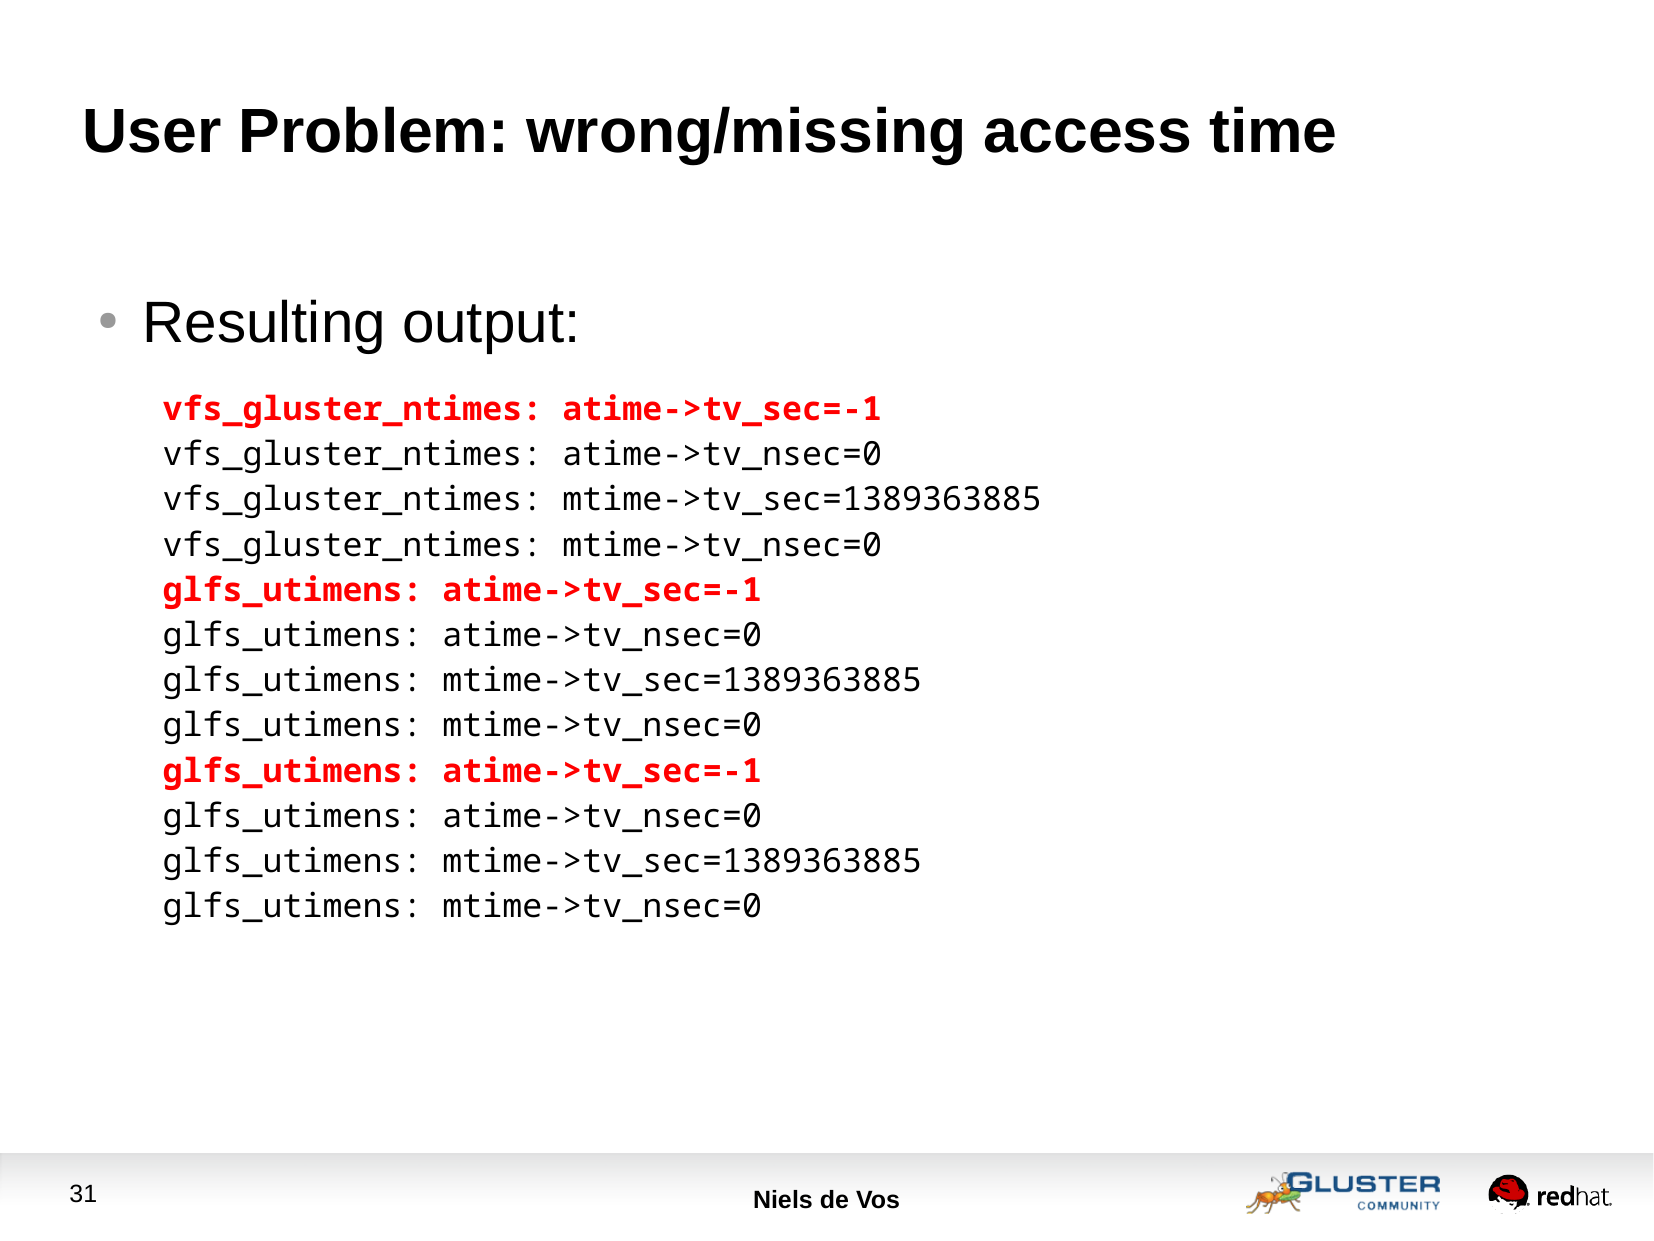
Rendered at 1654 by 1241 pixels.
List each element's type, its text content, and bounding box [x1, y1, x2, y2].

list Resulting output: vfs_gluster_ntimes: atime->tv_sec=-1 vfs_gluster_ntimes: atime->tv_nsec=0 vfs_gluster_ntimes: mtime->tv_sec=1389363885 vfs_gluster_ntimes: mtime->tv_nsec=0 glfs_utimens: atime->tv_sec=-1 glfs_utimens: atime->tv_nsec=0 glfs_utimens: mtime->tv_sec=1389363885 glfs_utimens: mtime->tv_nsec=0 glfs_utimens: atime->tv_sec=-1 glfs_utimens: atime->tv_nsec=0 glfs_utimens: mtime->tv_sec=1389363885 glfs_utimens: mtime->tv_nsec=0 [82, 290, 1571, 995]
title User Problem: wrong/missing access time [82, 37, 1571, 226]
picture [0, 1153, 1654, 1238]
